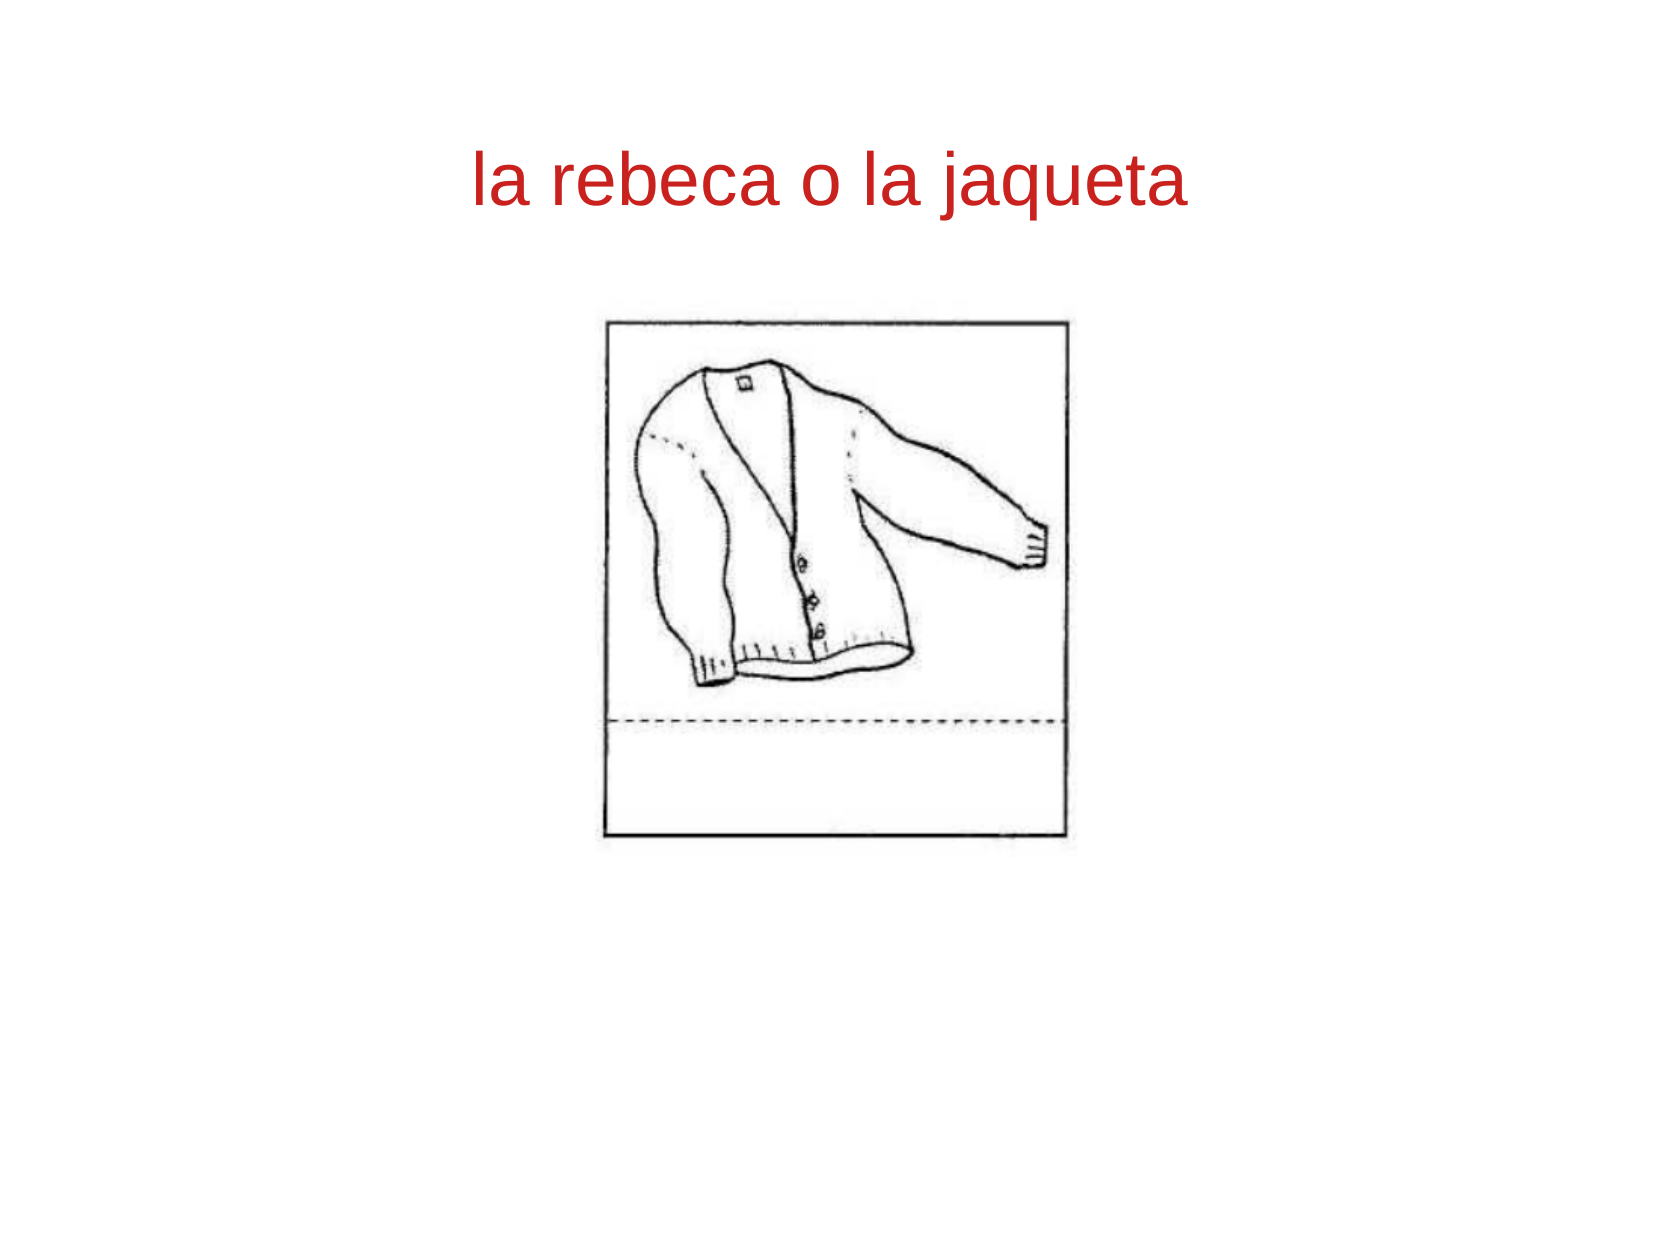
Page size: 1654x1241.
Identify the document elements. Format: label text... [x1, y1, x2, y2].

picture [581, 291, 1094, 873]
text_box la rebeca o la jaqueta [289, 94, 1371, 257]
